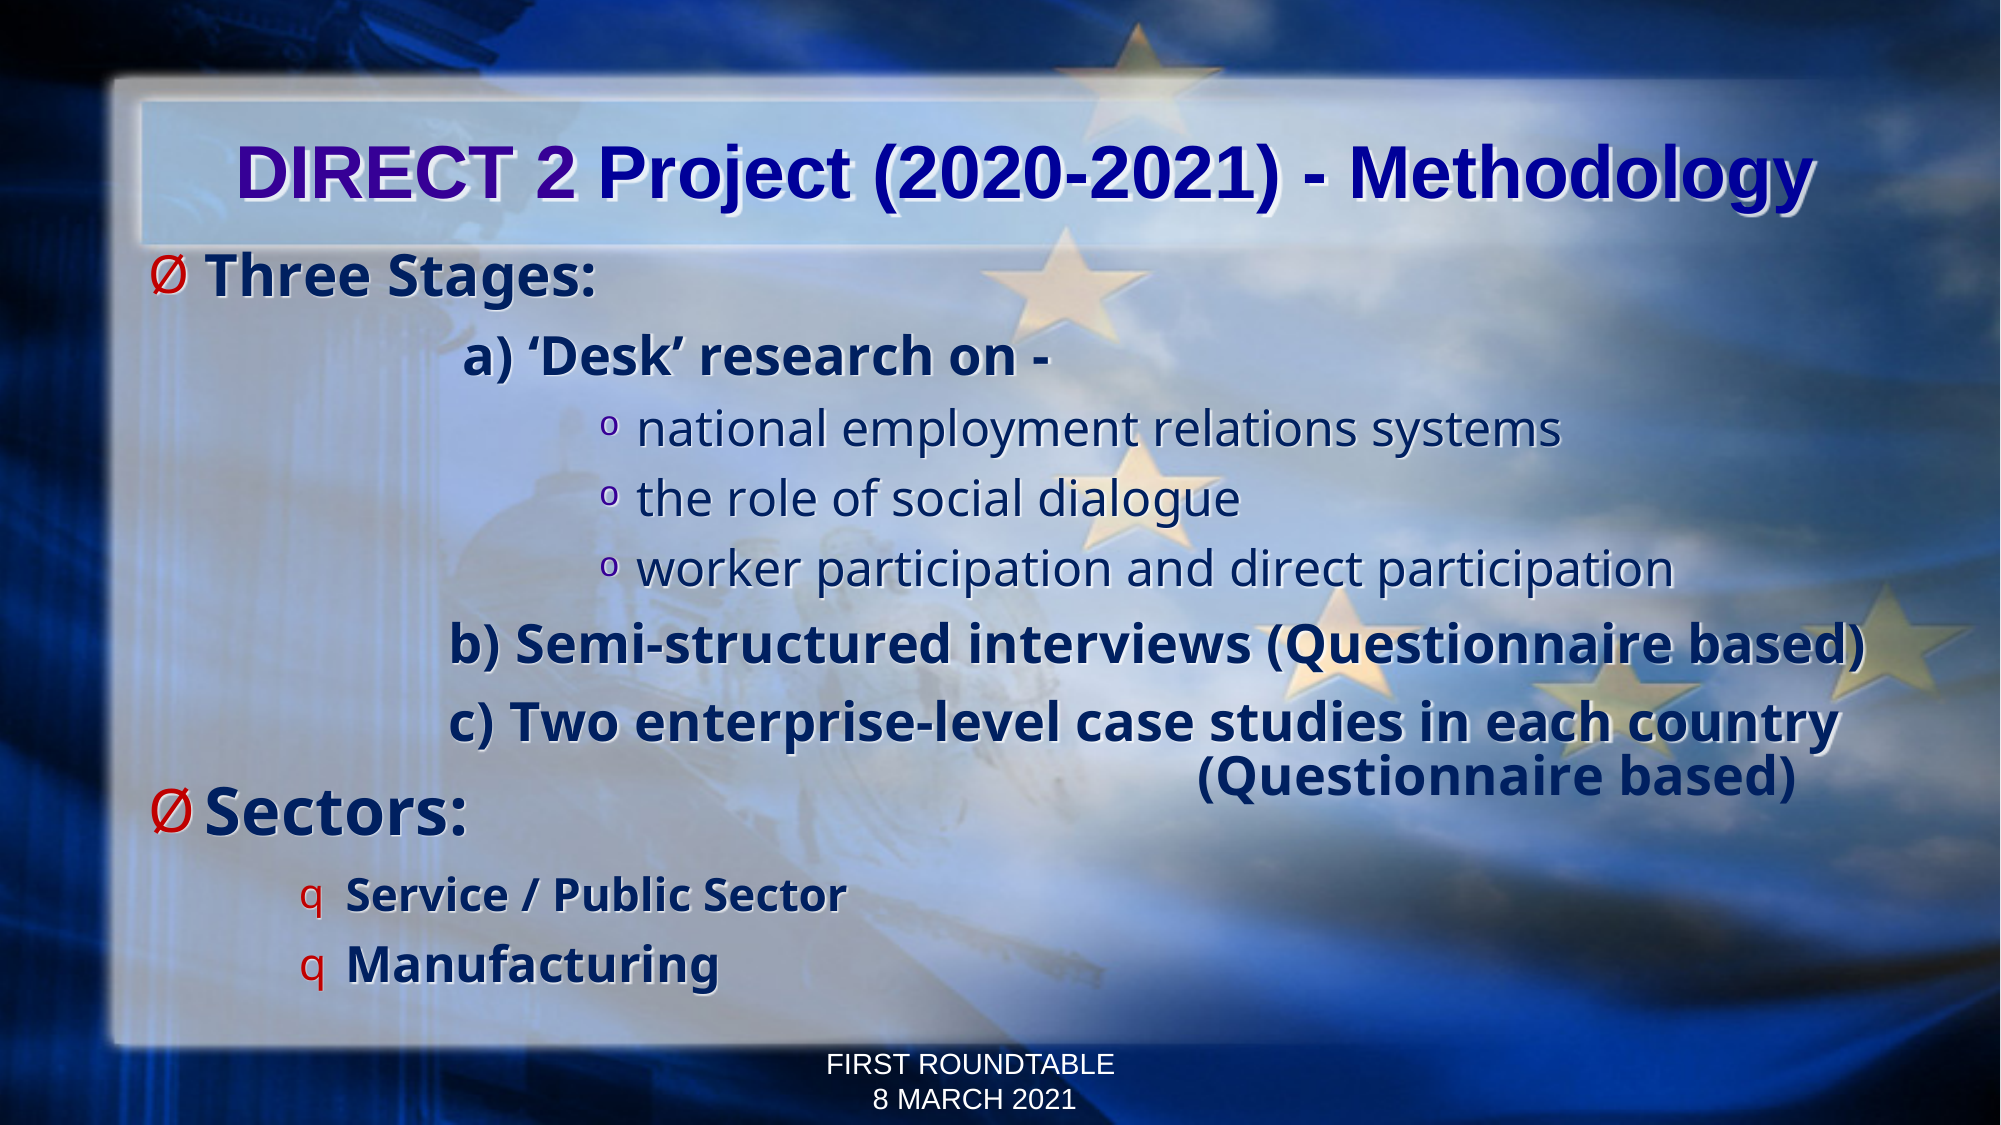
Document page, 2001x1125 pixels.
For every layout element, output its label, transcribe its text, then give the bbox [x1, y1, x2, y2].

text_box (Questionnaire based) [1182, 733, 1900, 815]
list Three Stages: a) ‘Desk’ research on - national employment relations systems the role of social dialogue worker participation and direct participation b) Semi-structured interviews (Questionnaire based) c) Two enterprise-level case studies in each country Sectors: Service / Public Sector Manufacturing [133, 230, 1948, 1026]
title DIRECT 2 Project (2020-2021) - Methodology [150, 87, 1900, 230]
text_box FIRST ROUNDTABLE 8 MARCH 2021 [474, 1037, 1476, 1124]
